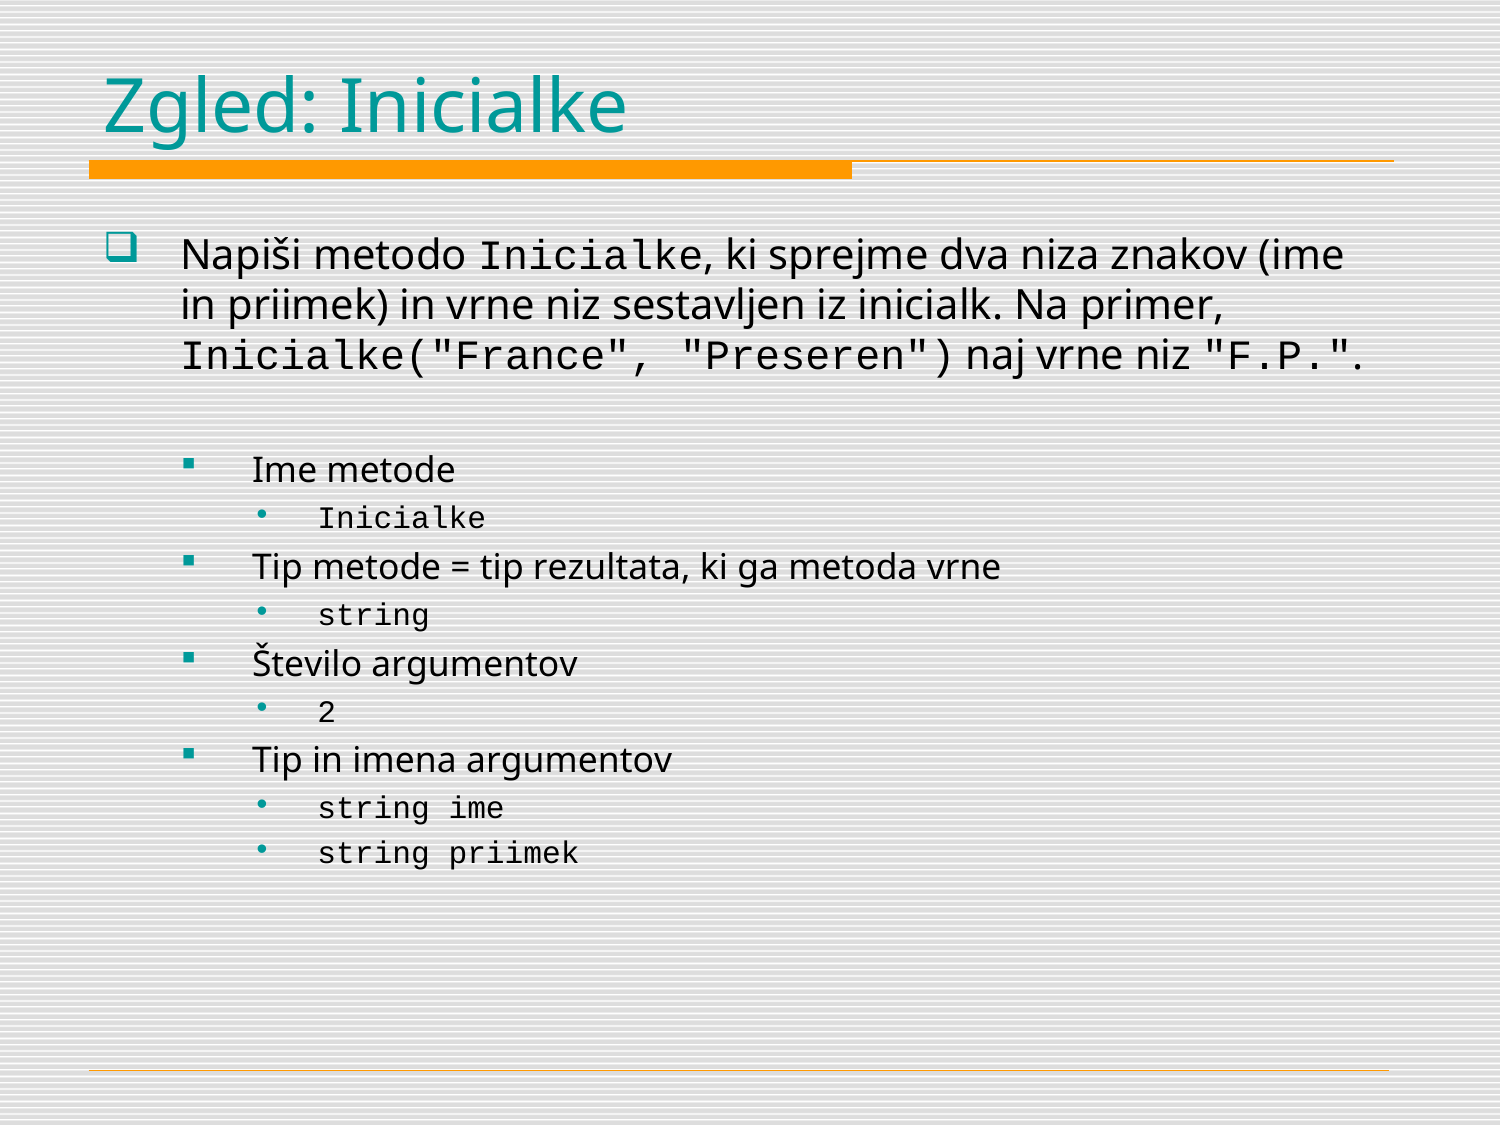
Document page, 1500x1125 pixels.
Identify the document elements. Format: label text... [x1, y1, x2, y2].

title Zgled: Inicialke [88, 42, 1401, 155]
picture [0, 0, 1500, 1125]
list Napiši metodo Inicialke, ki sprejme dva niza znakov (ime in priimek) in vrne niz sestavljen iz inicialk. Na primer, Inicialke("France", "Preseren") naj vrne niz "F.P.". Ime metode Inicialke Tip metode = tip rezultata, ki ga metoda vrne string Število argumentov 2 Tip in imena argumentov string ime string priimek [88, 220, 1401, 1059]
